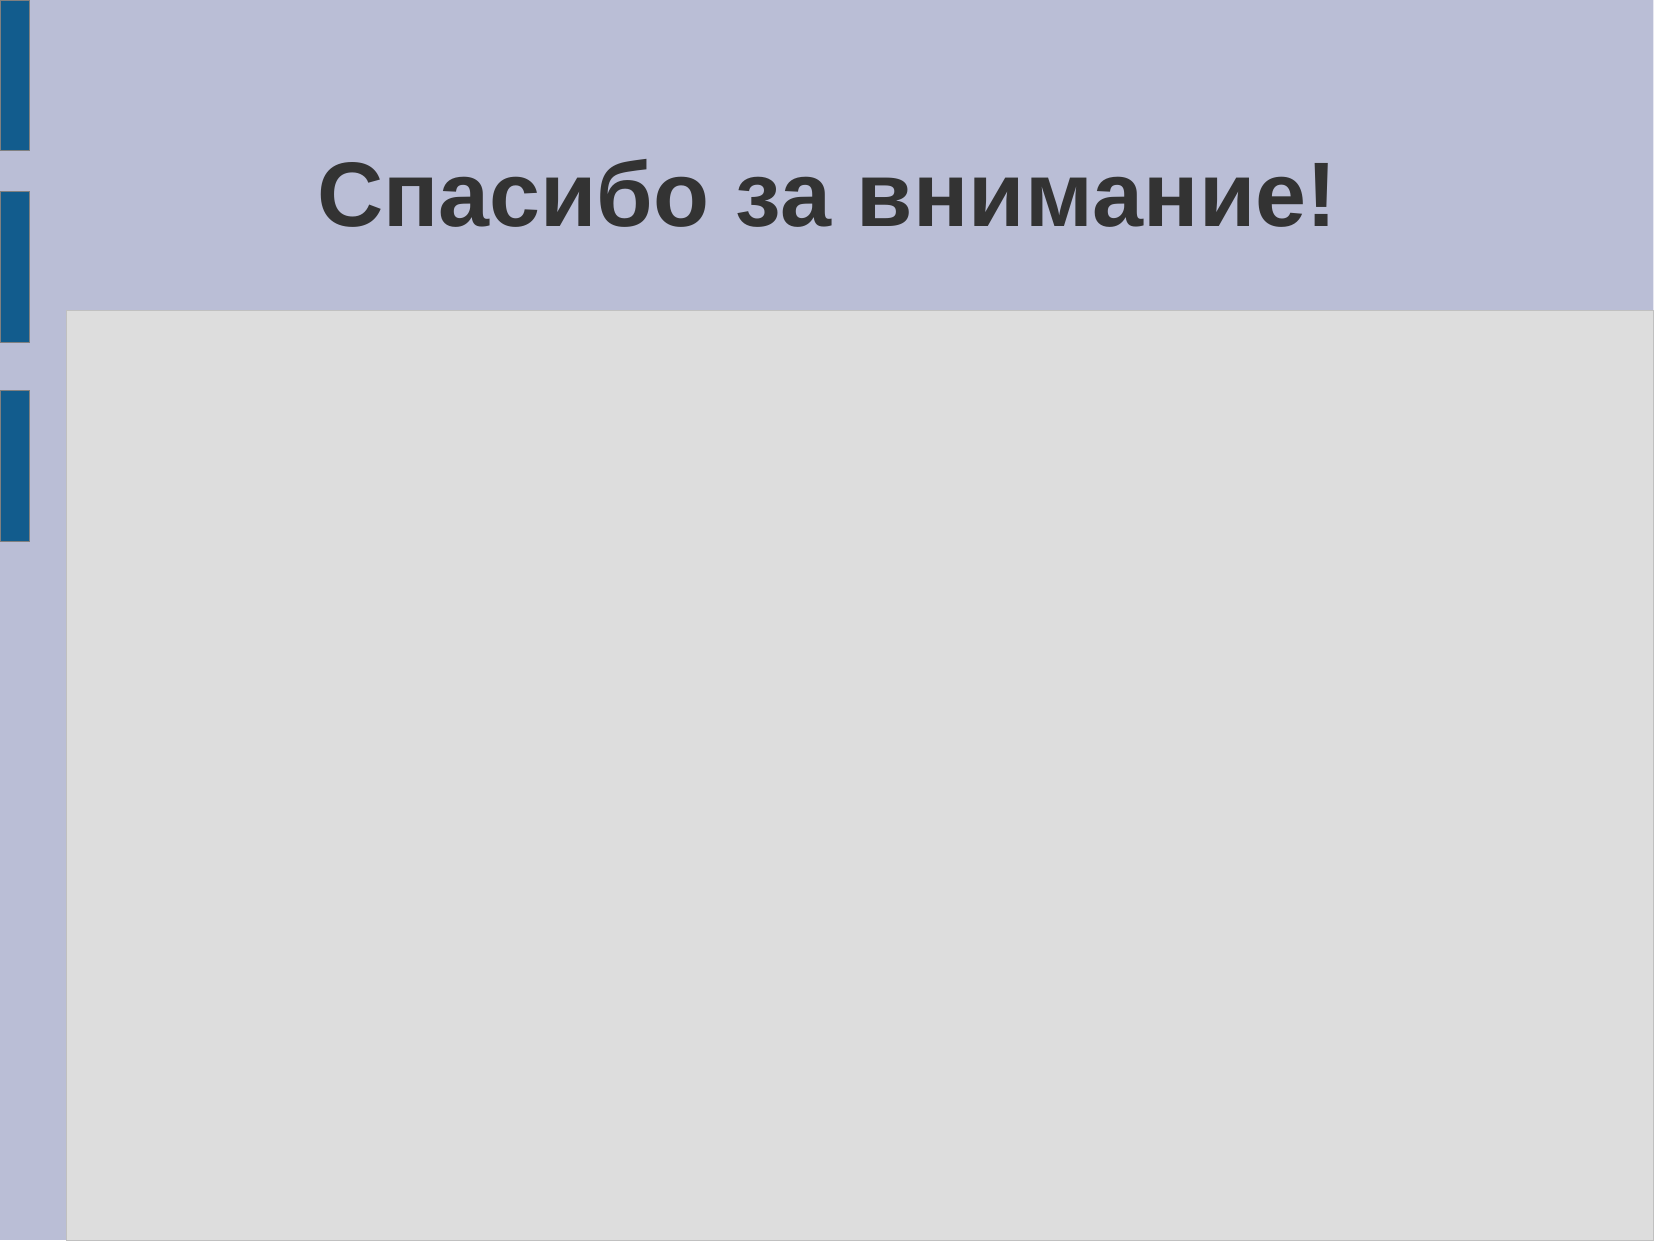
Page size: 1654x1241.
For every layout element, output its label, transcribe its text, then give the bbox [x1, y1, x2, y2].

title Спасибо за внимание! [121, 91, 1534, 299]
